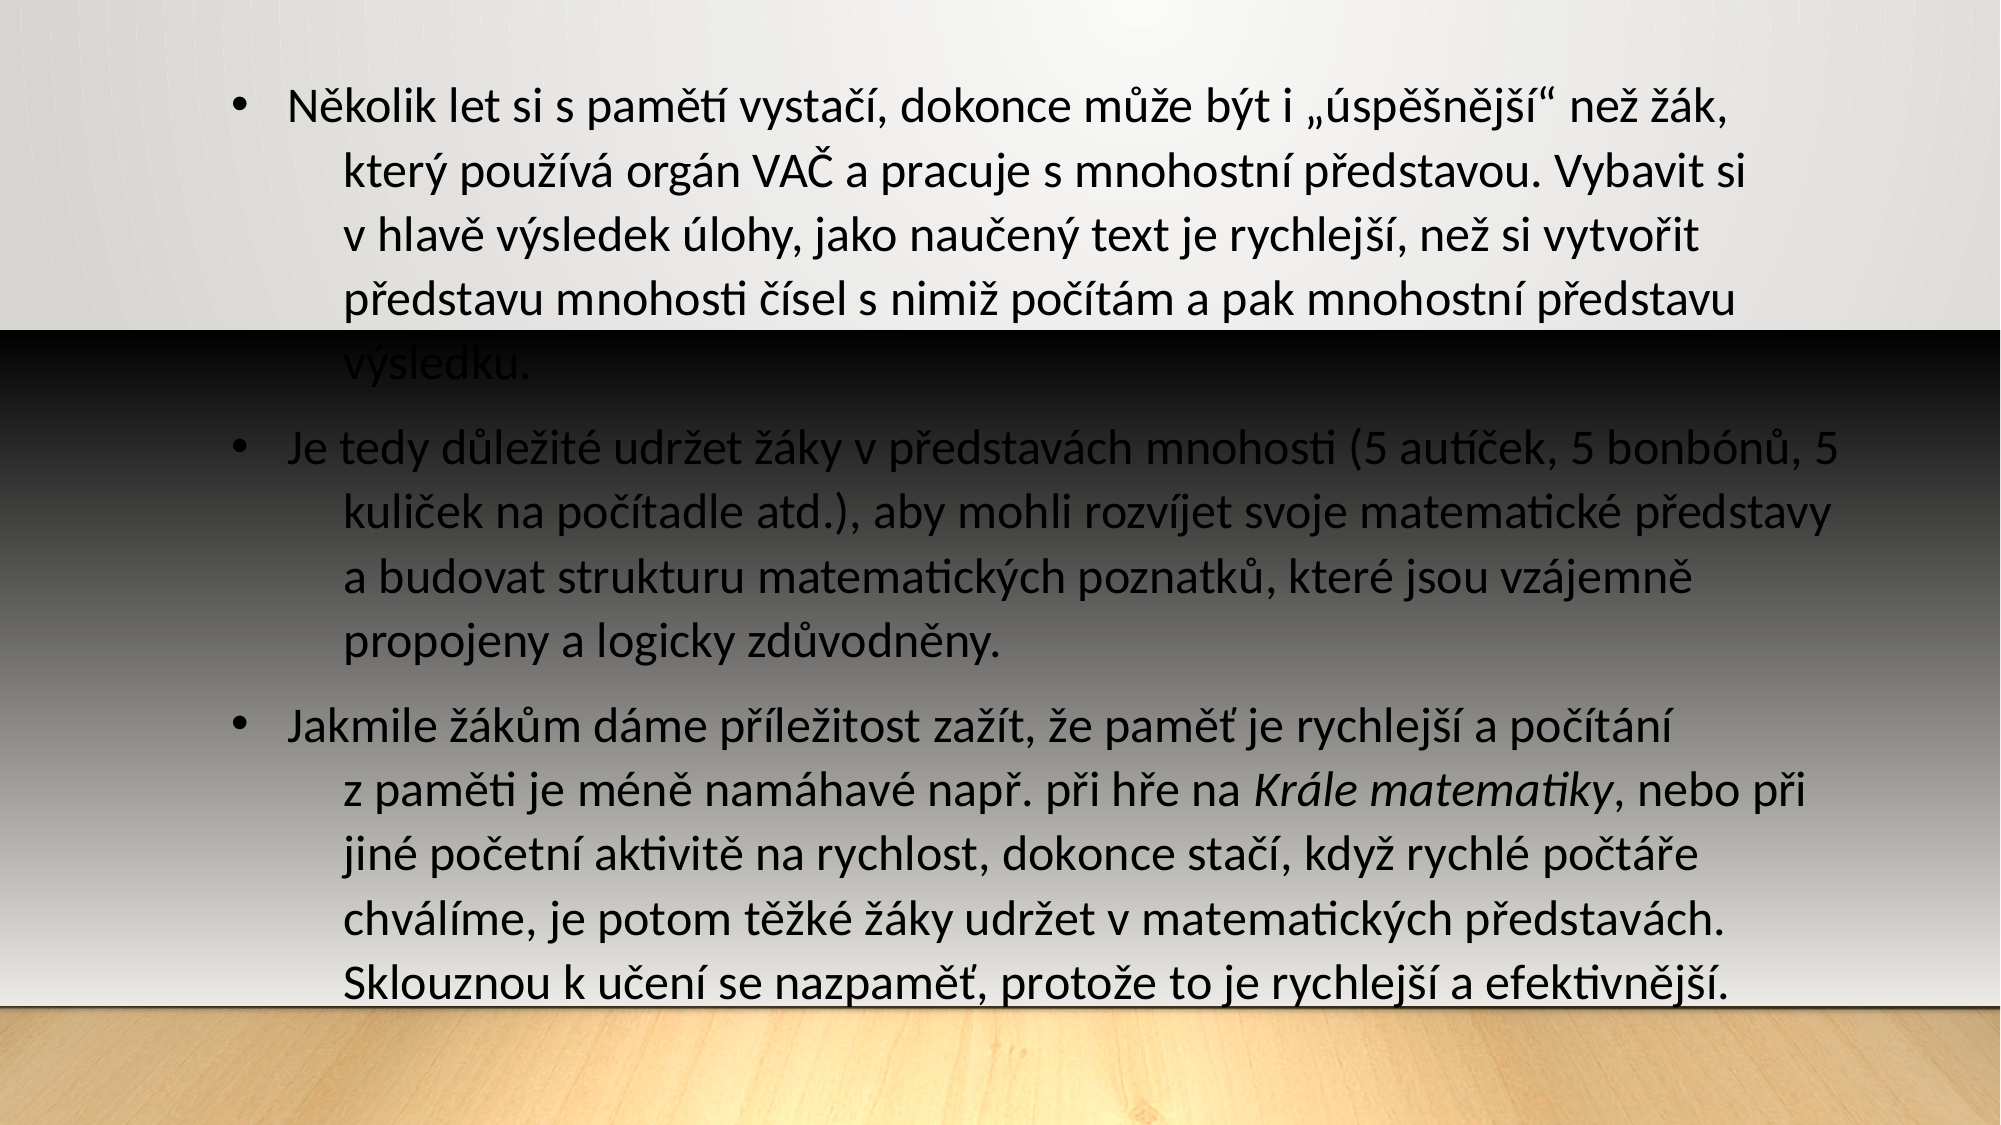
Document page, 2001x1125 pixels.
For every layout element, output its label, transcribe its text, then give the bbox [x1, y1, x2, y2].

text_box Několik let si s pamětí vystačí, dokonce může být i „úspěšnější“ než žák, který používá orgán VAČ a pracuje s mnohostní představou. Vybavit si v hlavě výsledek úlohy, jako naučený text je rychlejší, než si vytvořit představu mnohosti čísel s nimiž počítám a pak mnohostní představu výsledku. Je tedy důležité udržet žáky v představách mnohosti (5 autíček, 5 bonbónů, 5 kuliček na počítadle atd.), aby mohli rozvíjet svoje matematické představy a budovat strukturu matematických poznatků, které jsou vzájemně propojeny a logicky zdůvodněny. Jakmile žákům dáme příležitost zažít, že paměť je rychlejší a počítání z paměti je méně namáhavé např. při hře na Krále matematiky, nebo při jiné početní aktivitě na rychlost, dokonce stačí, když rychlé počtáře chválíme, je potom těžké žáky udržet v matematických představách. Sklouznou k učení se nazpaměť, protože to je rychlejší a efektivnější. [140, 61, 1860, 992]
